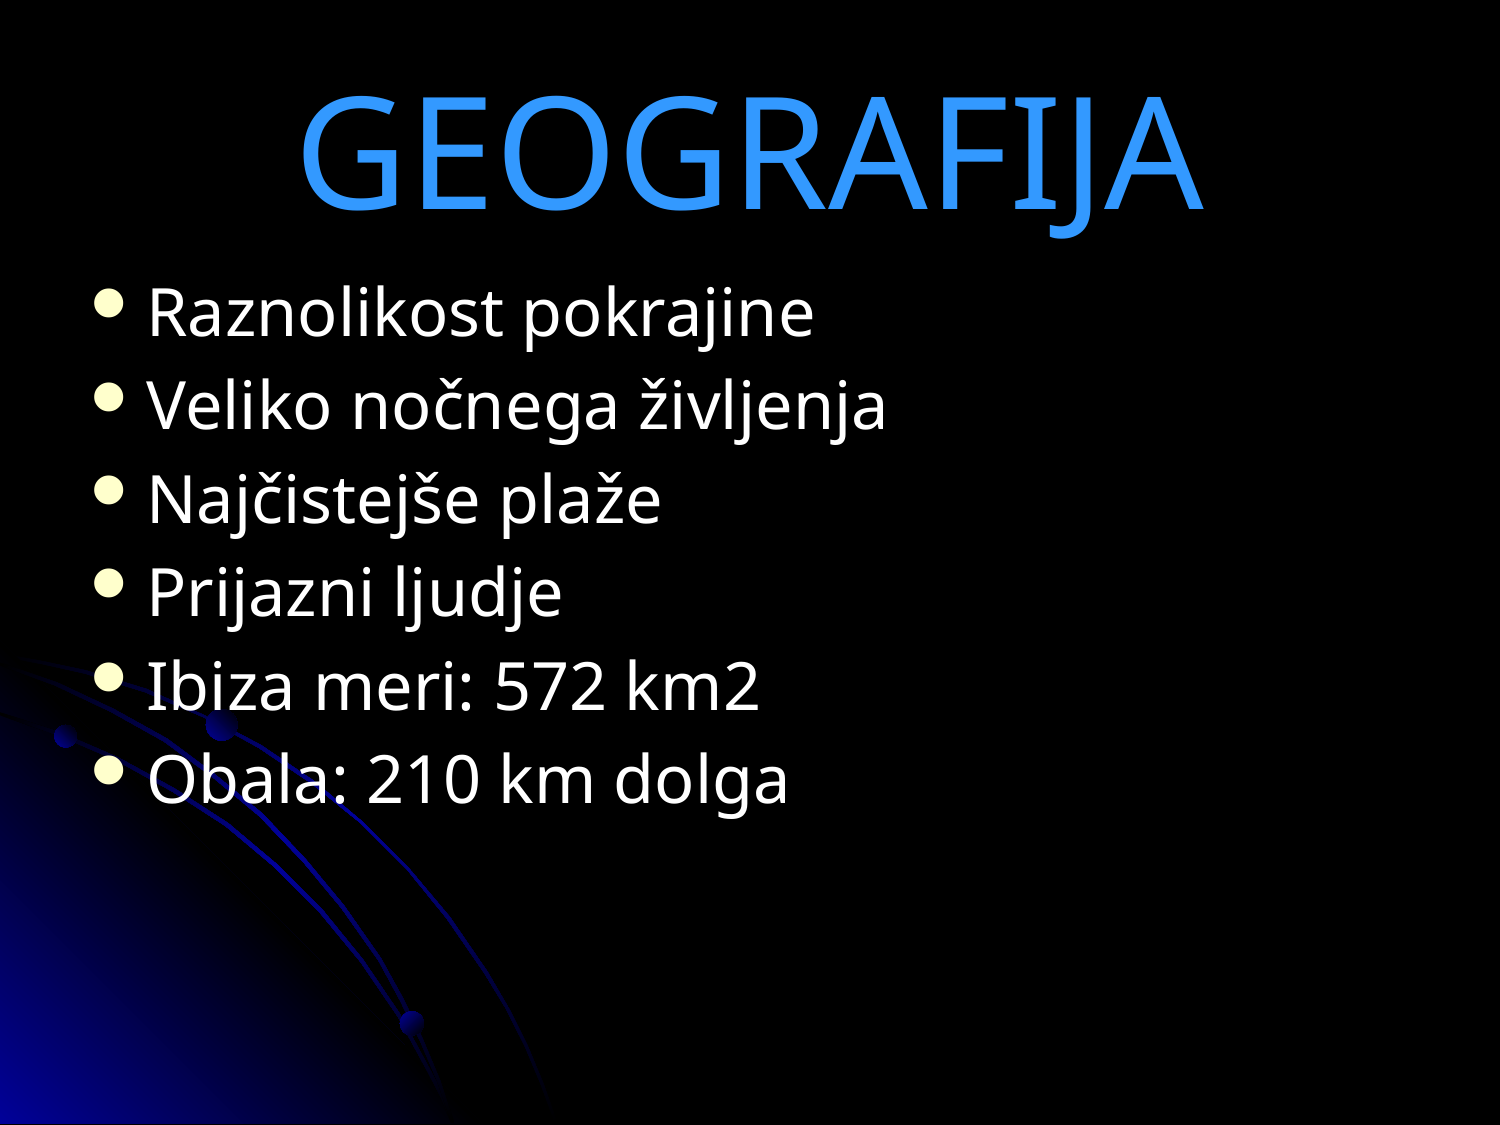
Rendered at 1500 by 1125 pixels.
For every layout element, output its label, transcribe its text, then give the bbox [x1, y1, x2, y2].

list Raznolikost pokrajine Veliko nočnega življenja Najčistejše plaže Prijazni ljudje Ibiza meri: 572 km2 Obala: 210 km dolga [75, 262, 1425, 1006]
title GEOGRAFIJA [75, 45, 1425, 233]
